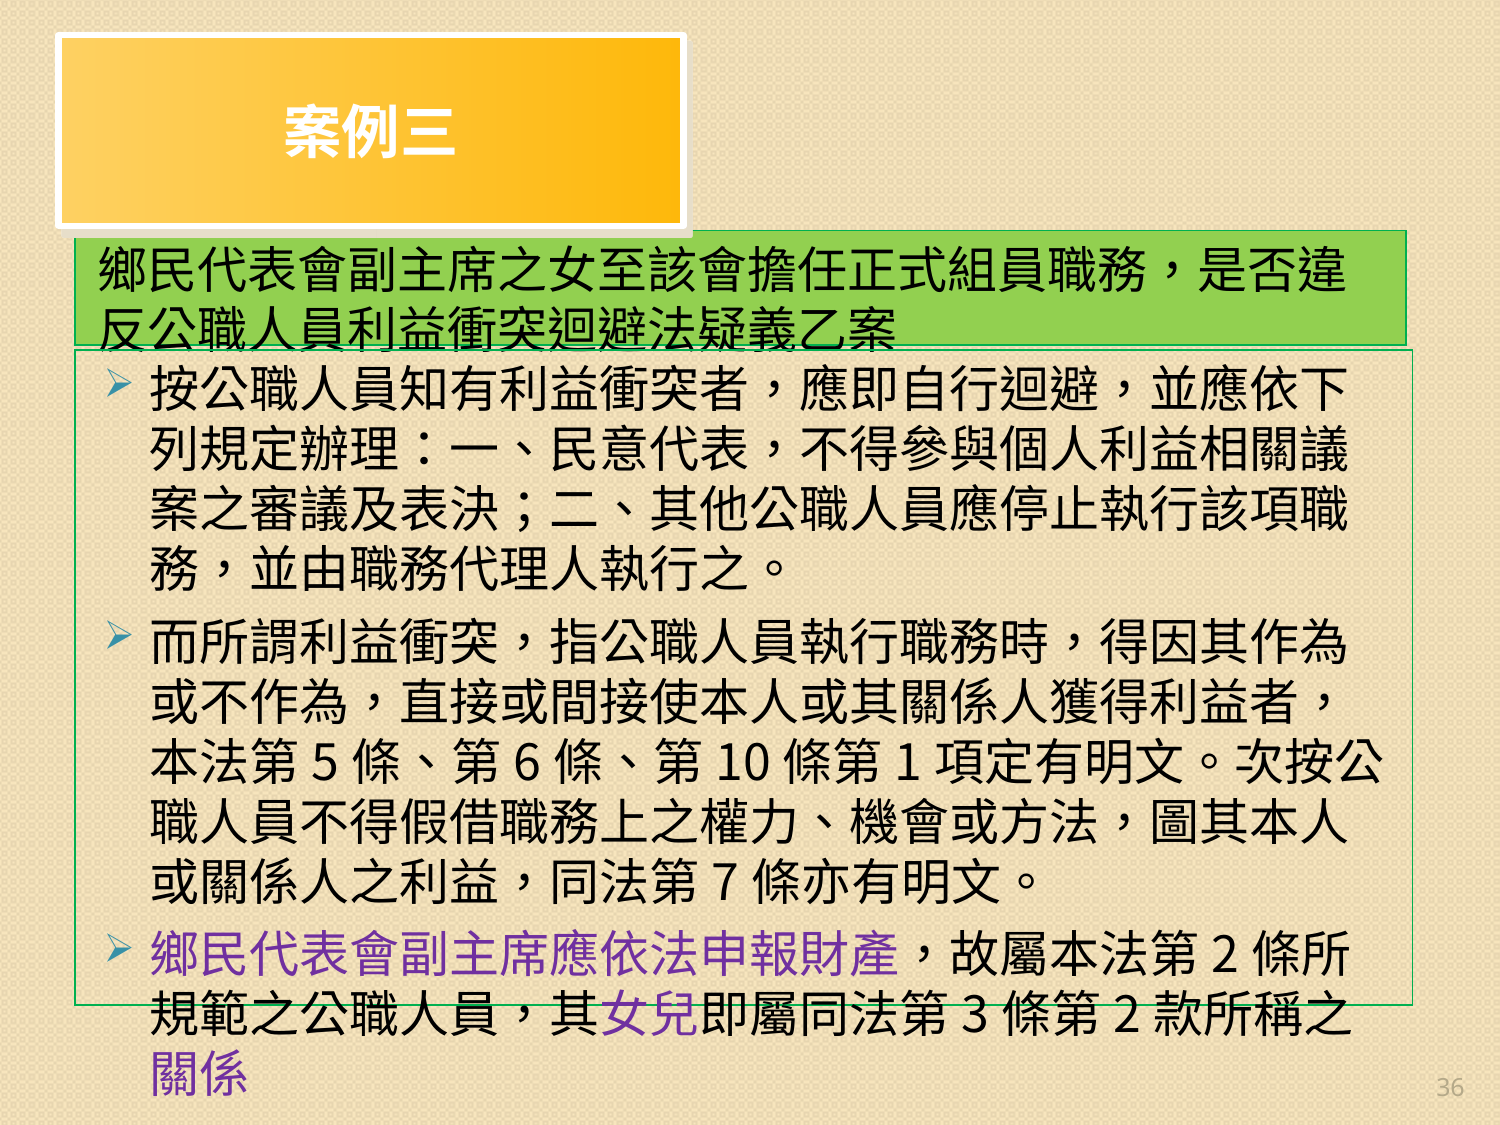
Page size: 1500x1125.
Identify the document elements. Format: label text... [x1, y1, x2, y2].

slide_number <編號> [1413, 1034, 1488, 1113]
title 案例三 [58, 35, 684, 226]
list 按公職人員知有利益衝突者，應即自行迴避，並應依下列規定辦理：一、民意代表，不得參與個人利益相關議案之審議及表決；二、其他公職人員應停止執行該項職務，並由職務代理人執行之。 而所謂利益衝突，指公職人員執行職務時，得因其作為或不作為，直接或間接使本人或其關係人獲得利益者，本法第5條、第6條、第10條第1項定有明文。次按公職人員不得假借職務上之權力、機會或方法，圖其本人或關係人之利益，同法第7條亦有明文。 鄉民代表會副主席應依法申報財產，故屬本法第2條所規範之公職人員，其女兒即屬同法第3條第2款所稱之關係 [75, 350, 1413, 1005]
list 鄉民代表會副主席之女至該會擔任正式組員職務，是否違反公職人員利益衝突迴避法疑義乙案 [75, 230, 1407, 346]
picture [0, 0, 1500, 1125]
